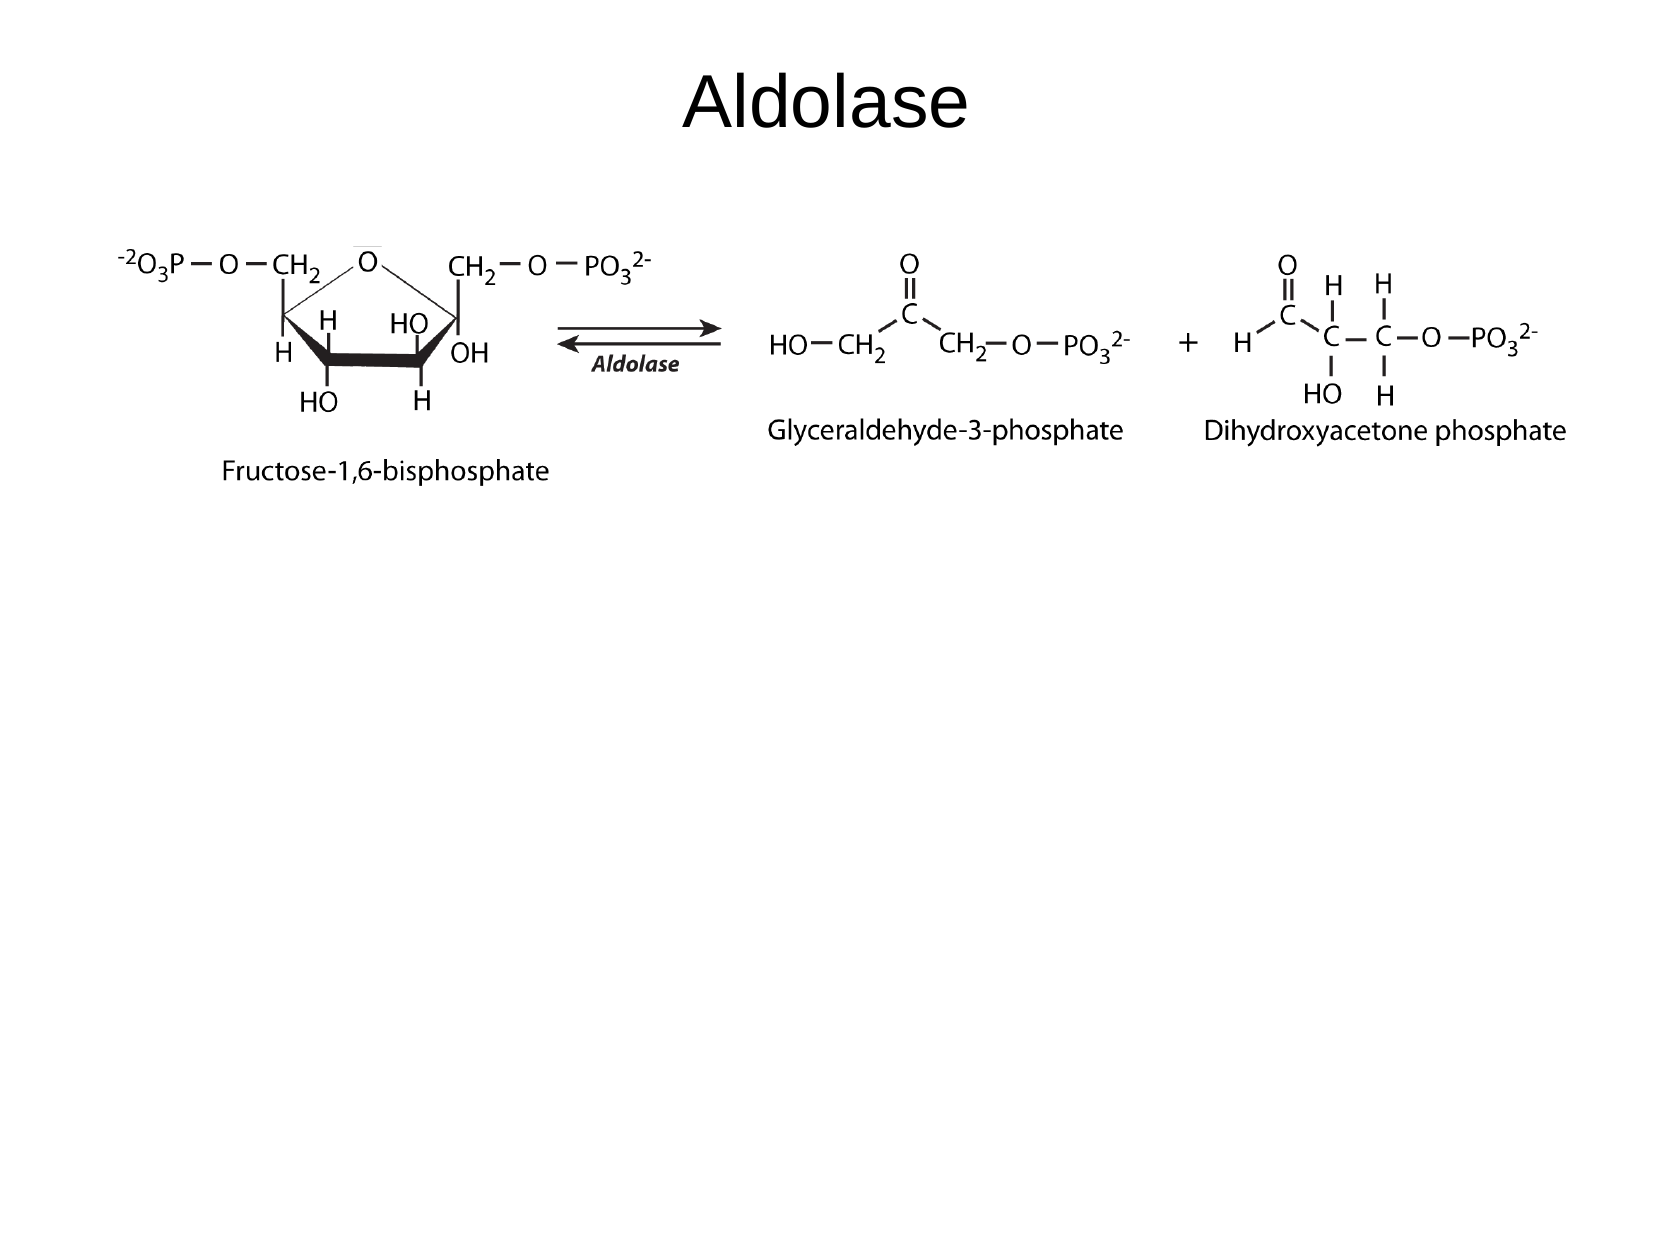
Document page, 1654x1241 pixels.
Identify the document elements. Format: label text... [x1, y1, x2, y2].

picture [115, 237, 1569, 488]
title Aldolase [82, 55, 1571, 145]
